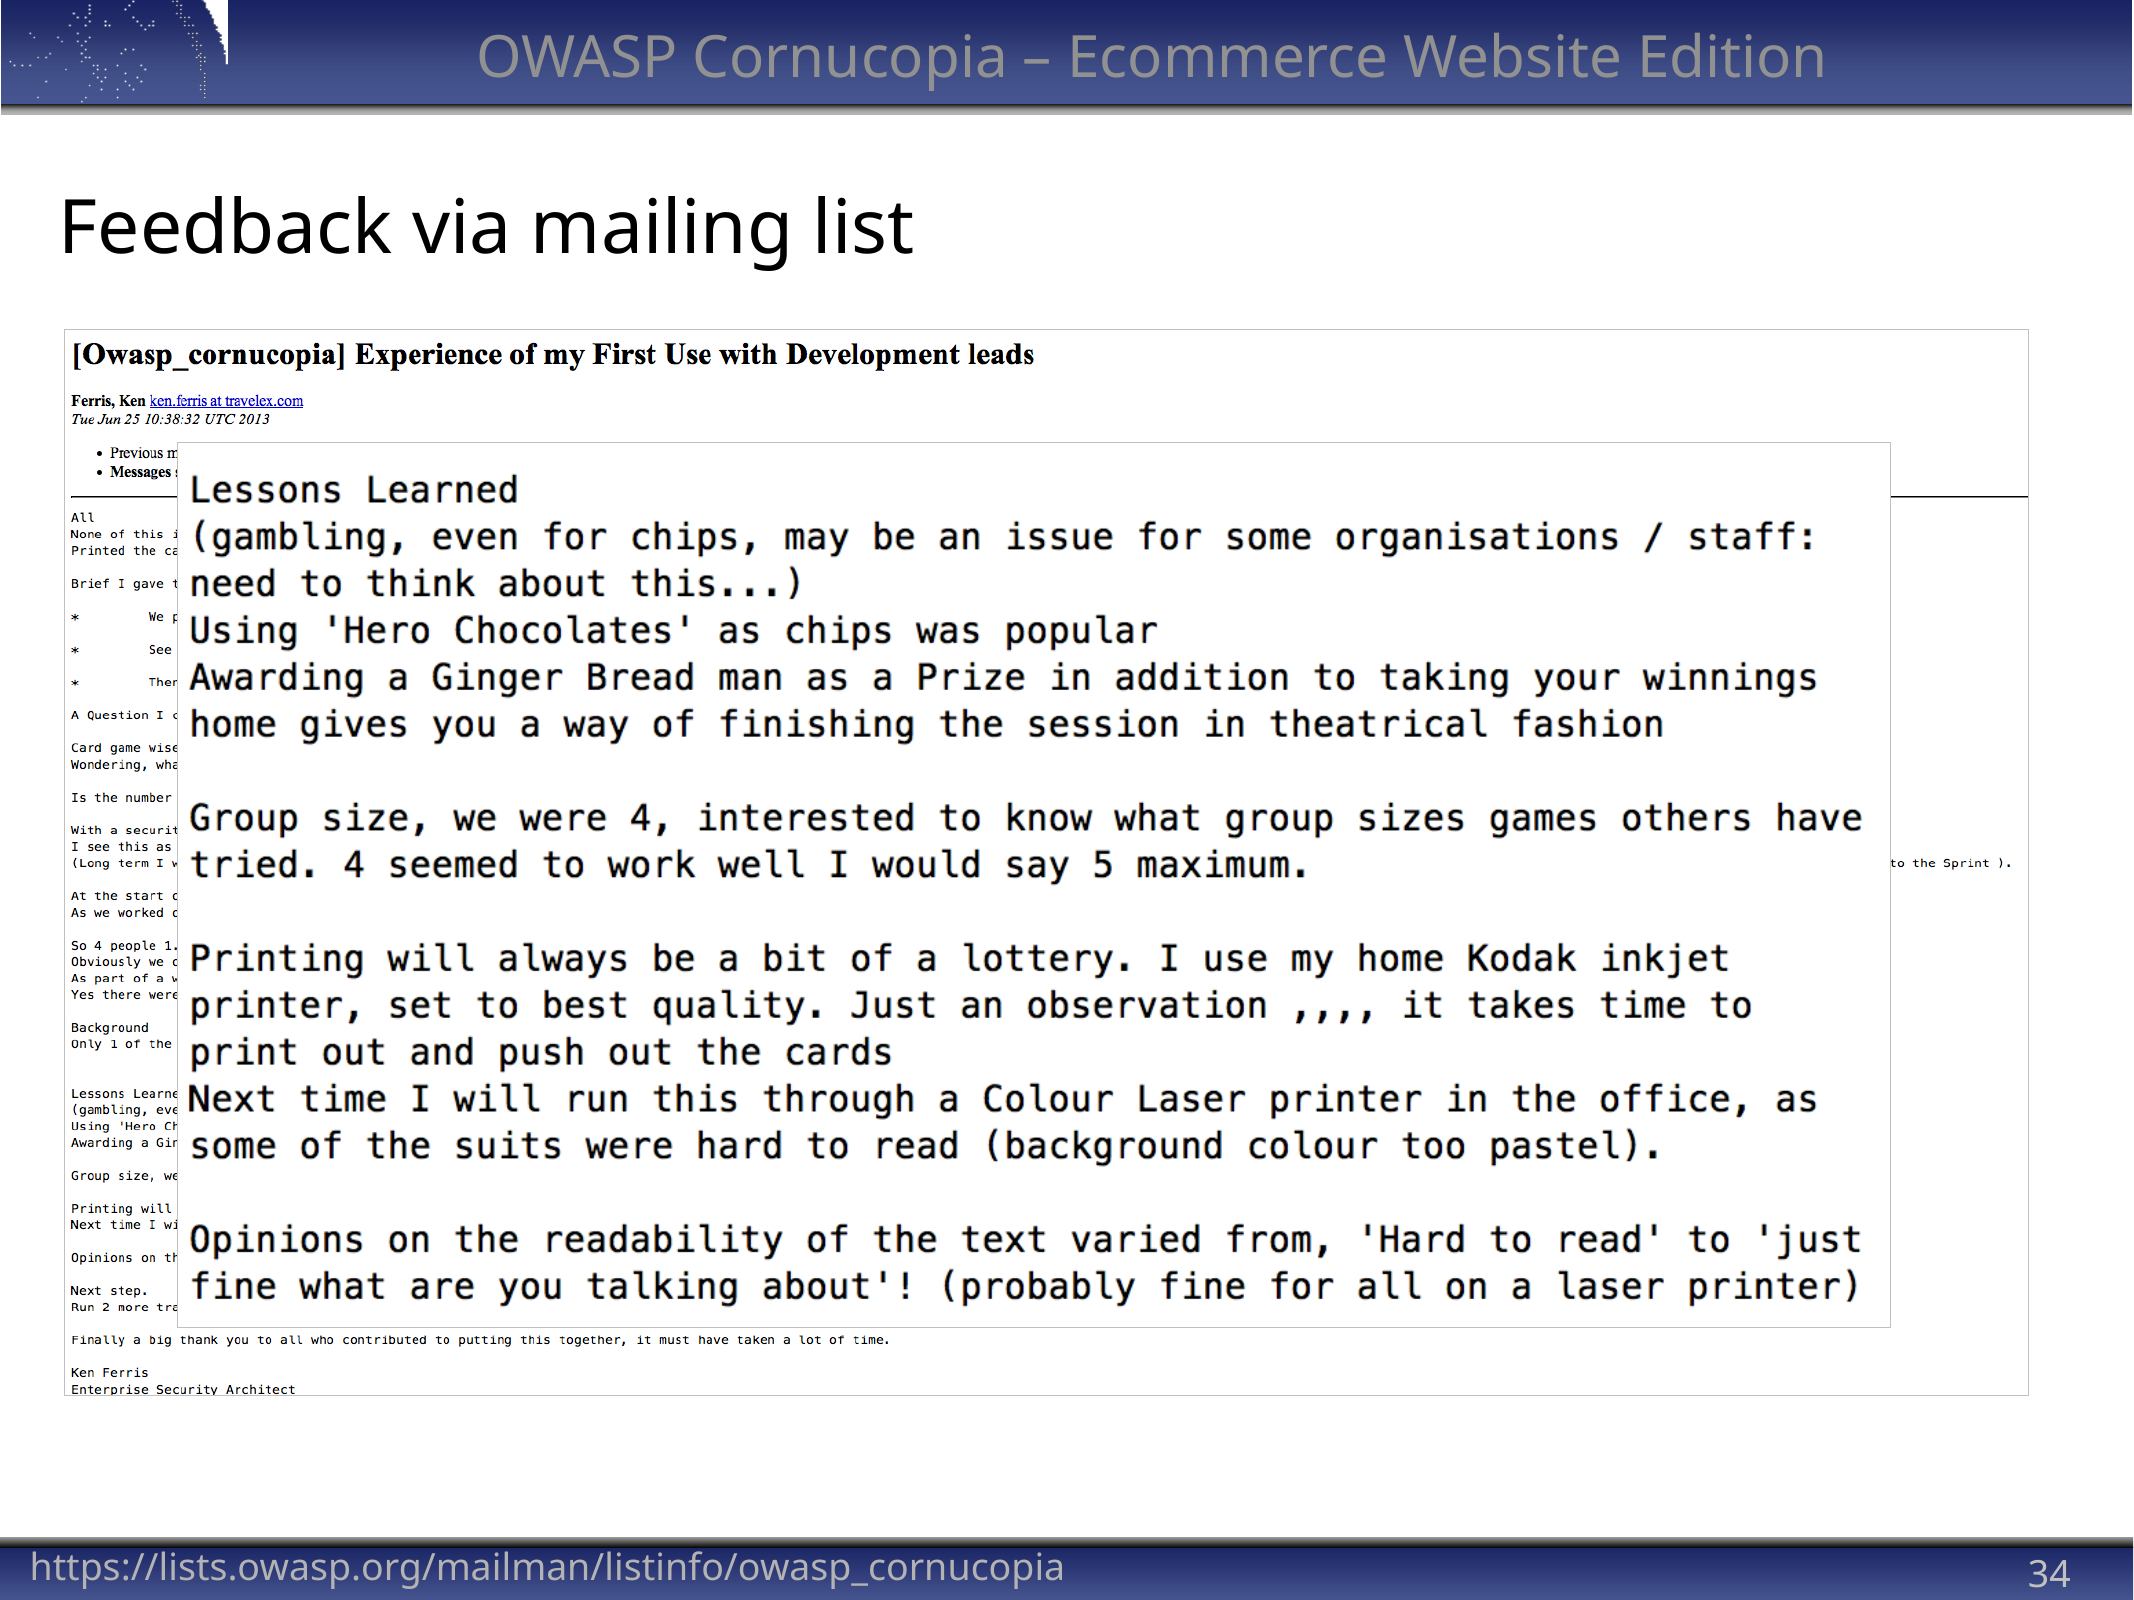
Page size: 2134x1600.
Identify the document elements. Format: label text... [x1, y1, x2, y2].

picture [64, 329, 2029, 1396]
title Feedback via mailing list [58, 124, 2126, 325]
list https://lists.owasp.org/mailman/listinfo/owasp_cornucopia [29, 1540, 2038, 1600]
